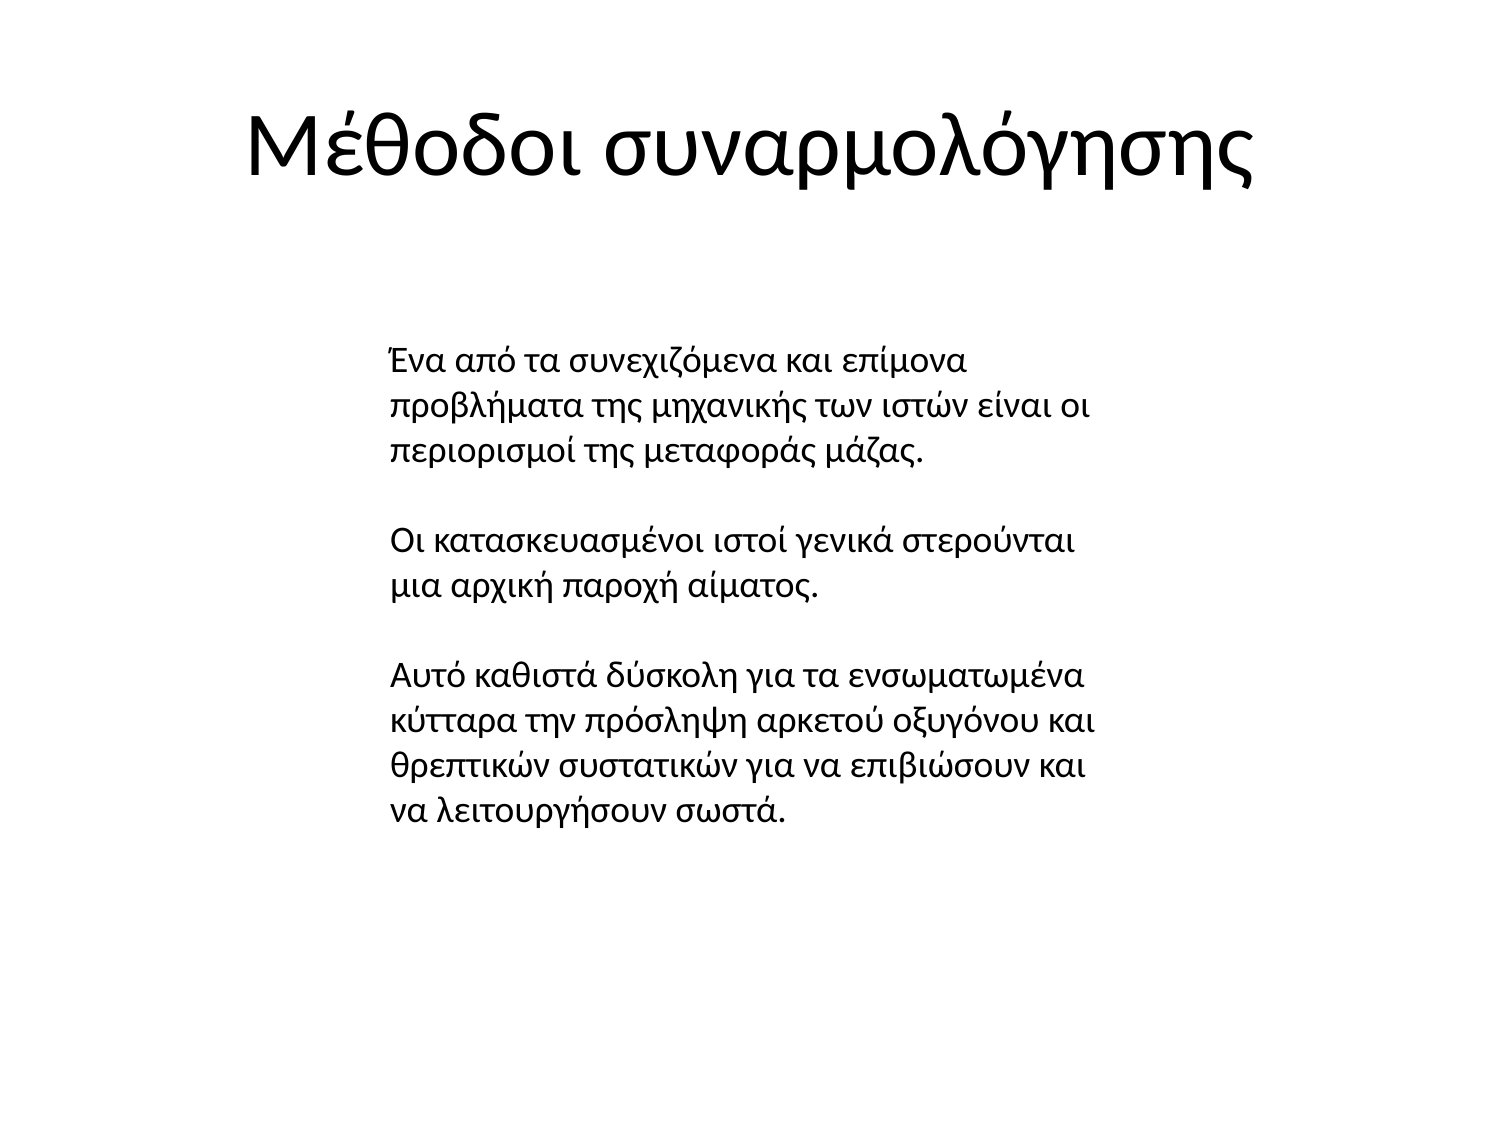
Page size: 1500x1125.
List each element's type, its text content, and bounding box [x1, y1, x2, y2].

text_box Ένα από τα συνεχιζόμενα και επίμονα προβλήματα της μηχανικής των ιστών είναι οι περιορισμοί της μεταφοράς μάζας. Οι κατασκευασμένοι ιστοί γενικά στερούνται μια αρχική παροχή αίματος. Αυτό καθιστά δύσκολη για τα ενσωματωμένα κύτταρα την πρόσληψη αρκετού οξυγόνου και θρεπτικών συστατικών για να επιβιώσουν και να λειτουργήσουν σωστά. [375, 282, 1125, 837]
title Μέθοδοι συναρμολόγησης [75, 45, 1426, 233]
